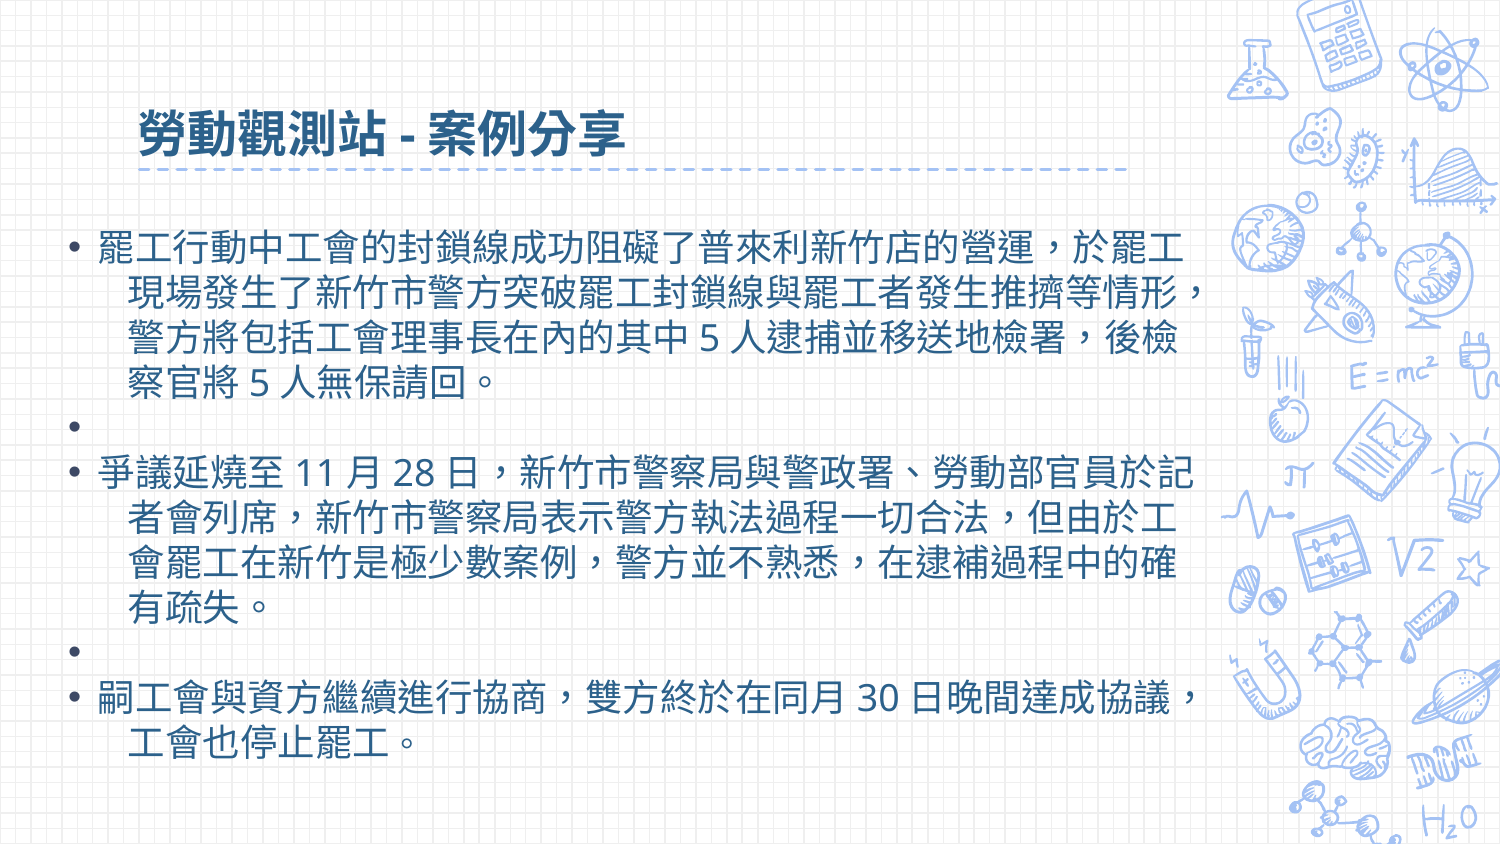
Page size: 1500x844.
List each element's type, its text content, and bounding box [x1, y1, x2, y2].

list 罷工行動中工會的封鎖線成功阻礙了普來利新竹店的營運，於罷工現場發生了新竹市警方突破罷工封鎖線與罷工者發生推擠等情形，警方將包括工會理事長在內的其中5人逮捕並移送地檢署，後檢察官將5人無保請回。 爭議延燒至11月28日，新竹市警察局與警政署、勞動部官員於記者會列席，新竹市警察局表示警方執法過程一切合法，但由於工會罷工在新竹是極少數案例，警方並不熟悉，在逮補過程中的確有疏失。 嗣工會與資方繼續進行協商，雙方終於在同月30日晚間達成協議，工會也停止罷工。 [53, 209, 1211, 802]
title 勞動觀測站-案例分享 [122, 36, 1131, 178]
